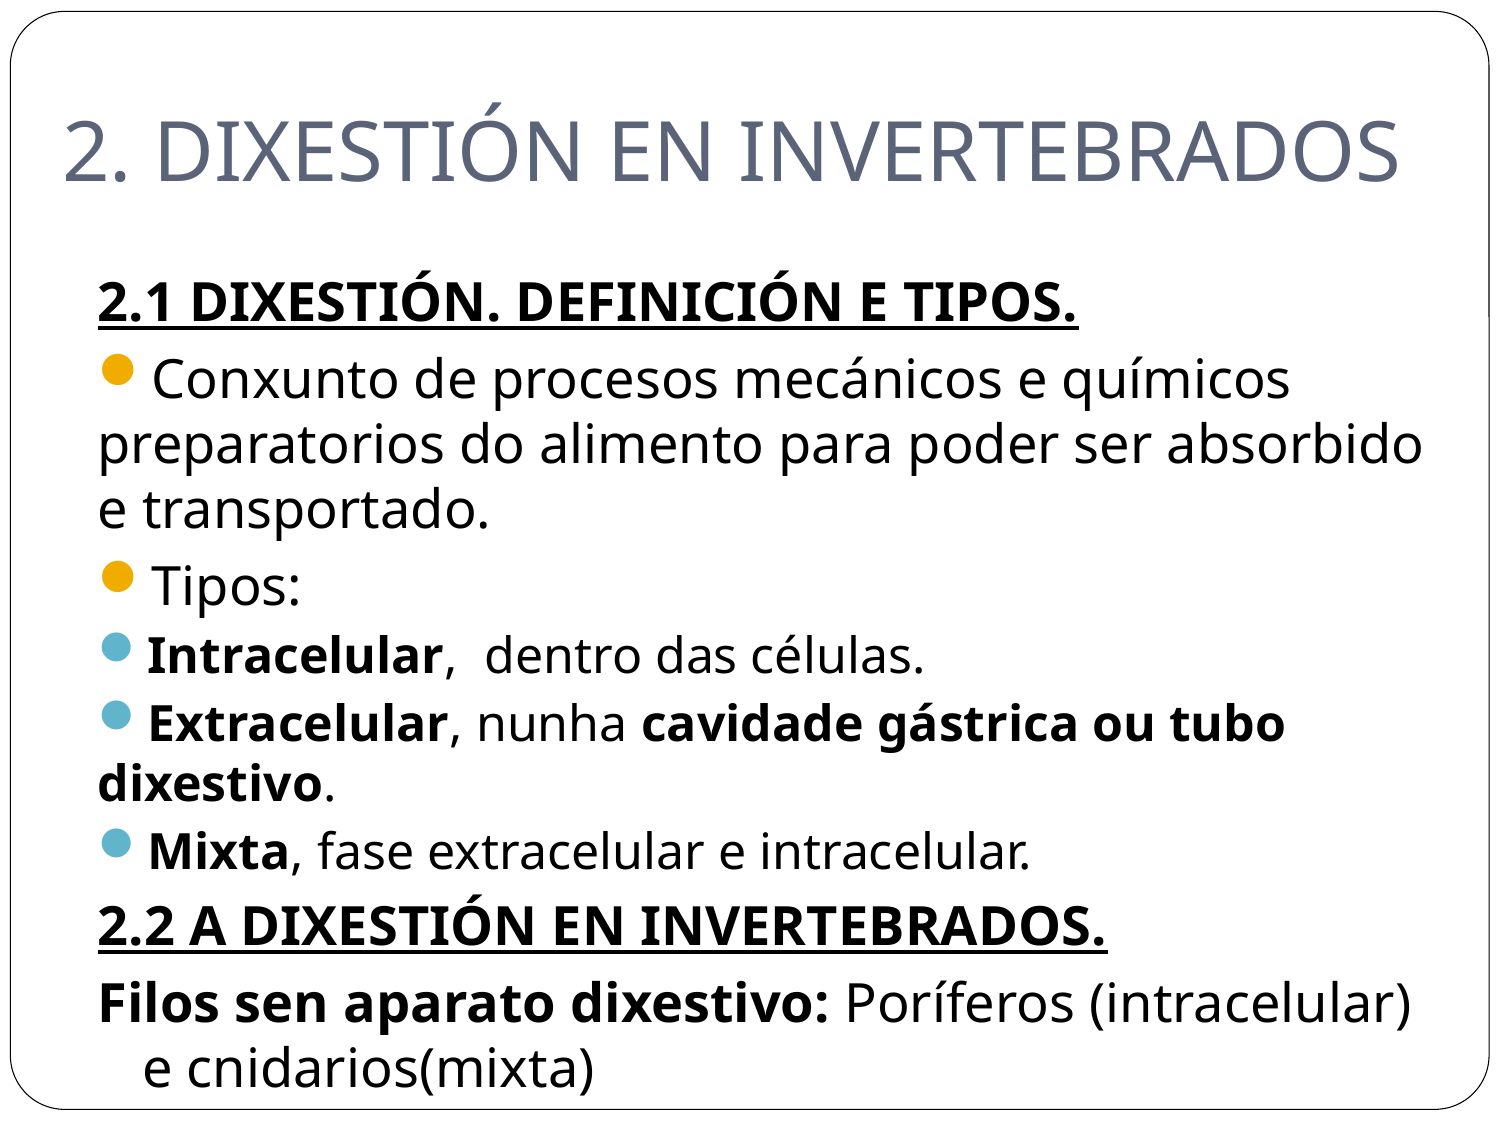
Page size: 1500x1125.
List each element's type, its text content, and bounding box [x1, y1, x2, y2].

text_box 2. DIXESTIÓN EN INVERTEBRADOS [47, 81, 1500, 213]
text_box 2.1 DIXESTIÓN. DEFINICIÓN E TIPOS. Conxunto de procesos mecánicos e químicos preparatorios do alimento para poder ser absorbido e transportado. Tipos: Intracelular, dentro das células. Extracelular, nunha cavidade gástrica ou tubo dixestivo. Mixta, fase extracelular e intracelular. 2.2 A DIXESTIÓN EN INVERTEBRADOS. Filos sen aparato dixestivo: Poríferos (intracelular) e cnidarios(mixta) [82, 259, 1443, 1087]
